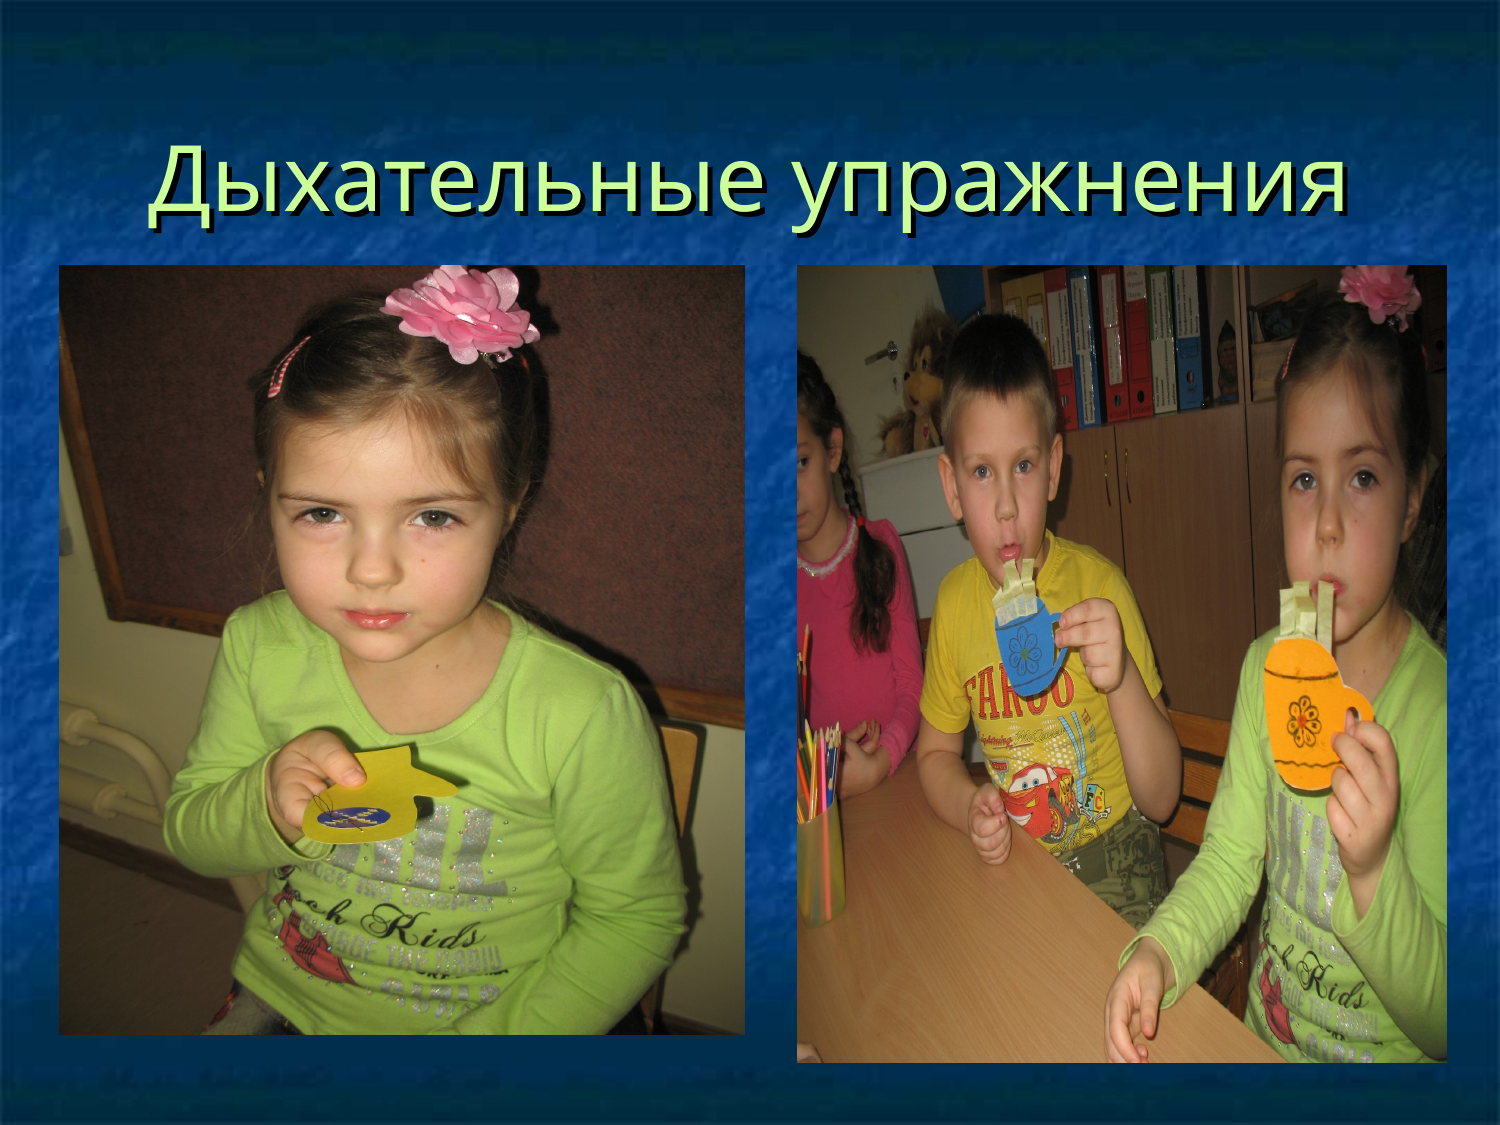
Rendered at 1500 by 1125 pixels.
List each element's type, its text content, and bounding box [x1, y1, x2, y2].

picture [0, 0, 1500, 1125]
title Дыхательные упражнения [75, 57, 1426, 293]
